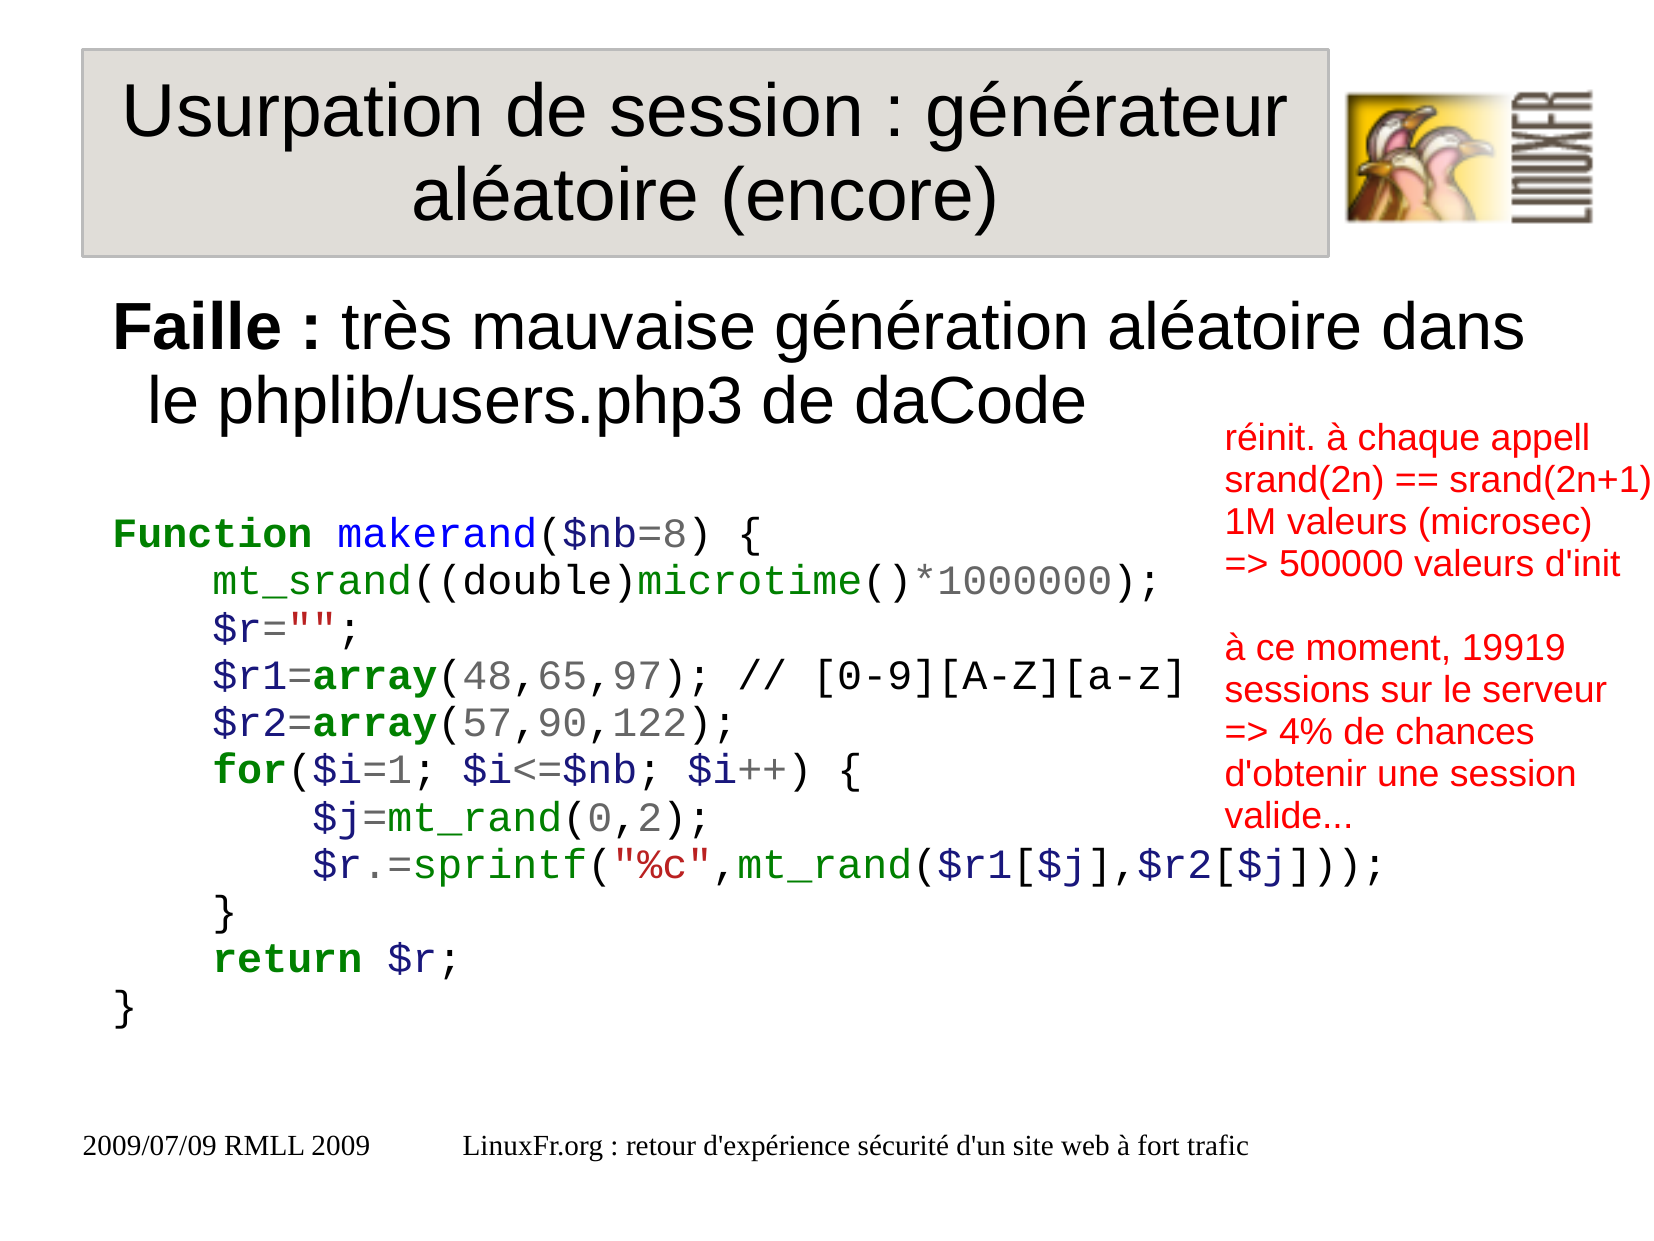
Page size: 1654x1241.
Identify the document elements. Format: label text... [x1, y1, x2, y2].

text_box réinit. à chaque appell srand(2n) == srand(2n+1) 1M valeurs (microsec) => 500000 valeurs d'init à ce moment, 19919 sessions sur le serveur => 4% de chances d'obtenir une session valide... [1209, 409, 1654, 853]
subtitle Faille : très mauvaise génération aléatoire dans le phplib/users.php3 de daCode Function makerand($nb=8) { mt_srand((double)microtime()*1000000); $r=""; $r1=array(48,65,97); // [0-9][A-Z][a-z] $r2=array(57,90,122); for($i=1; $i<=$nb; $i++) { $j=mt_rand(0,2); $r.=sprintf("%c",mt_rand($r1[$j],$r2[$j])); } return $r; } [76, 288, 1565, 1108]
picture [1341, 88, 1601, 229]
title Usurpation de session : générateur aléatoire (encore) [82, 49, 1329, 257]
